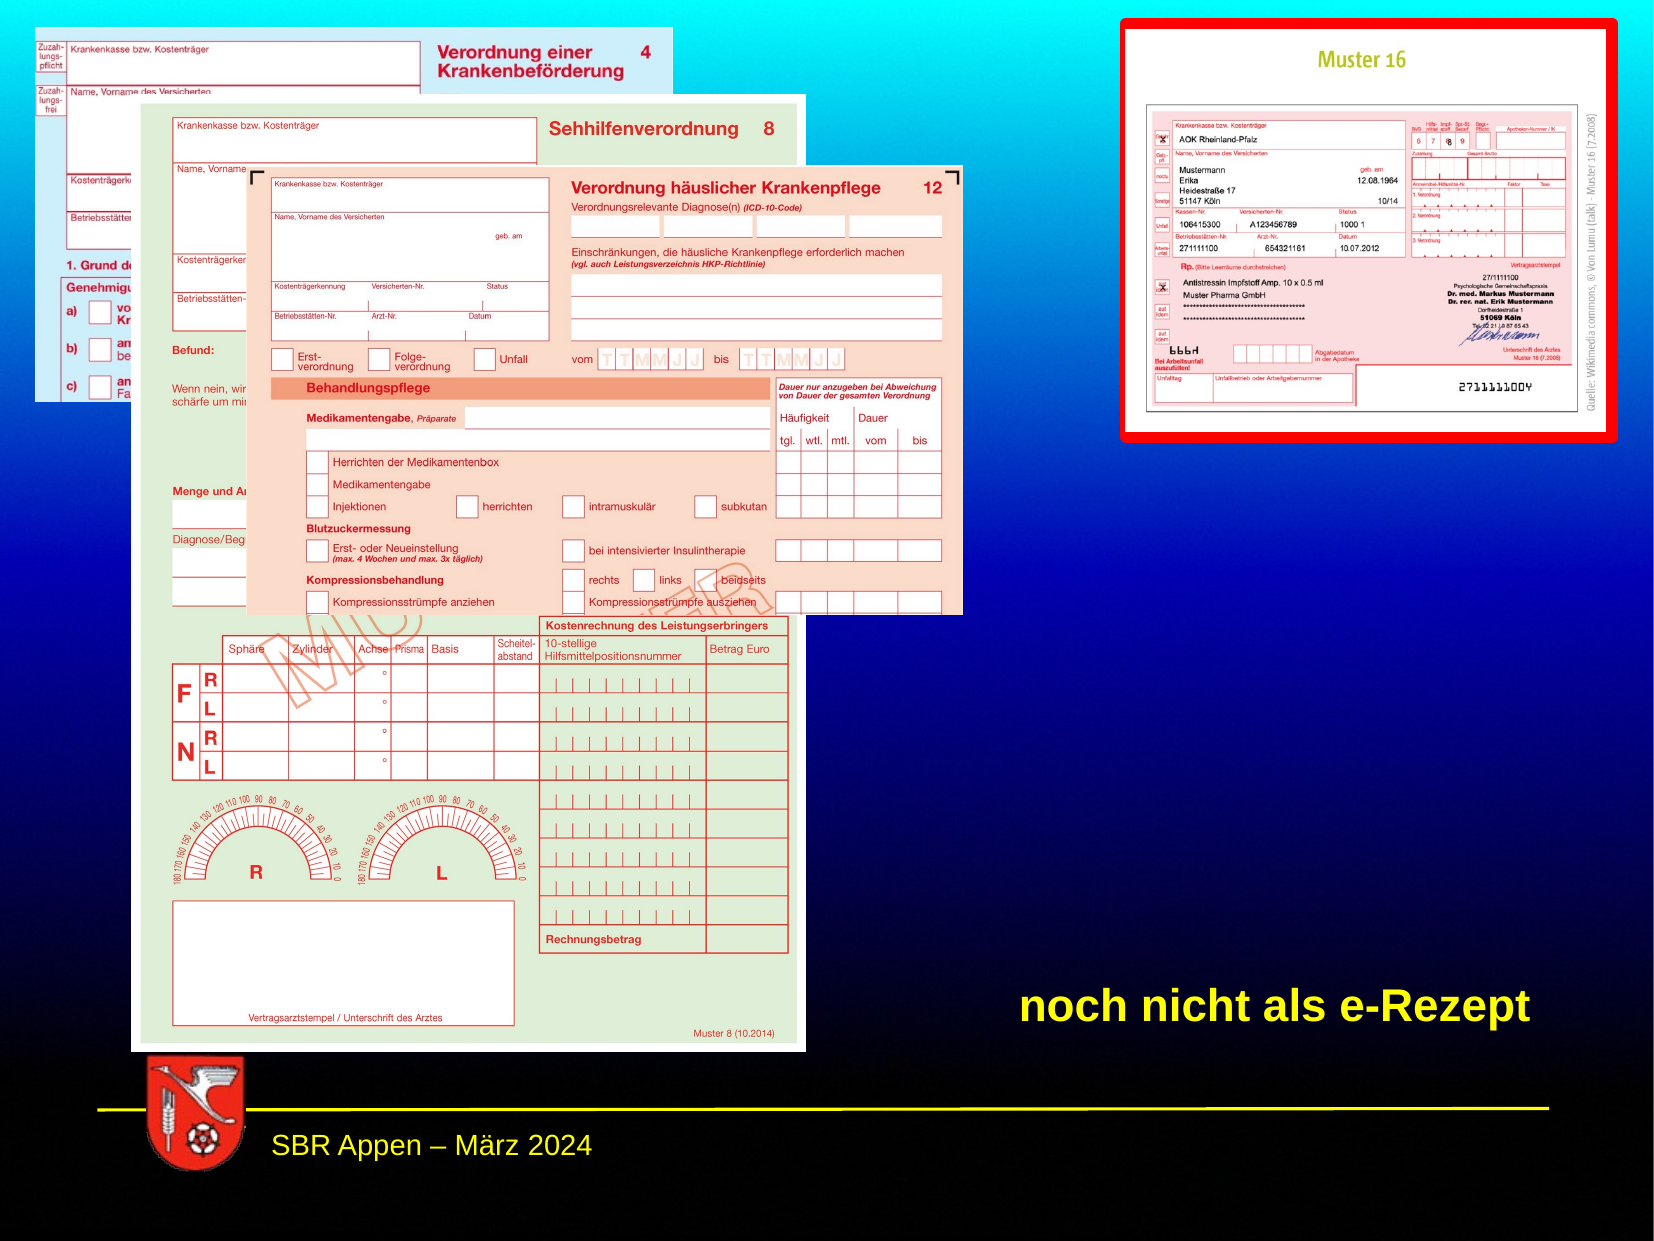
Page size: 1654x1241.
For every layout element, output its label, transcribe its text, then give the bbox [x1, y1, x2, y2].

text_box noch nicht als e-Rezept [1003, 972, 1546, 1040]
picture [0, 0, 1654, 1241]
picture [1125, 29, 1606, 432]
text_box SBR Appen – März 2024 [256, 1121, 760, 1170]
